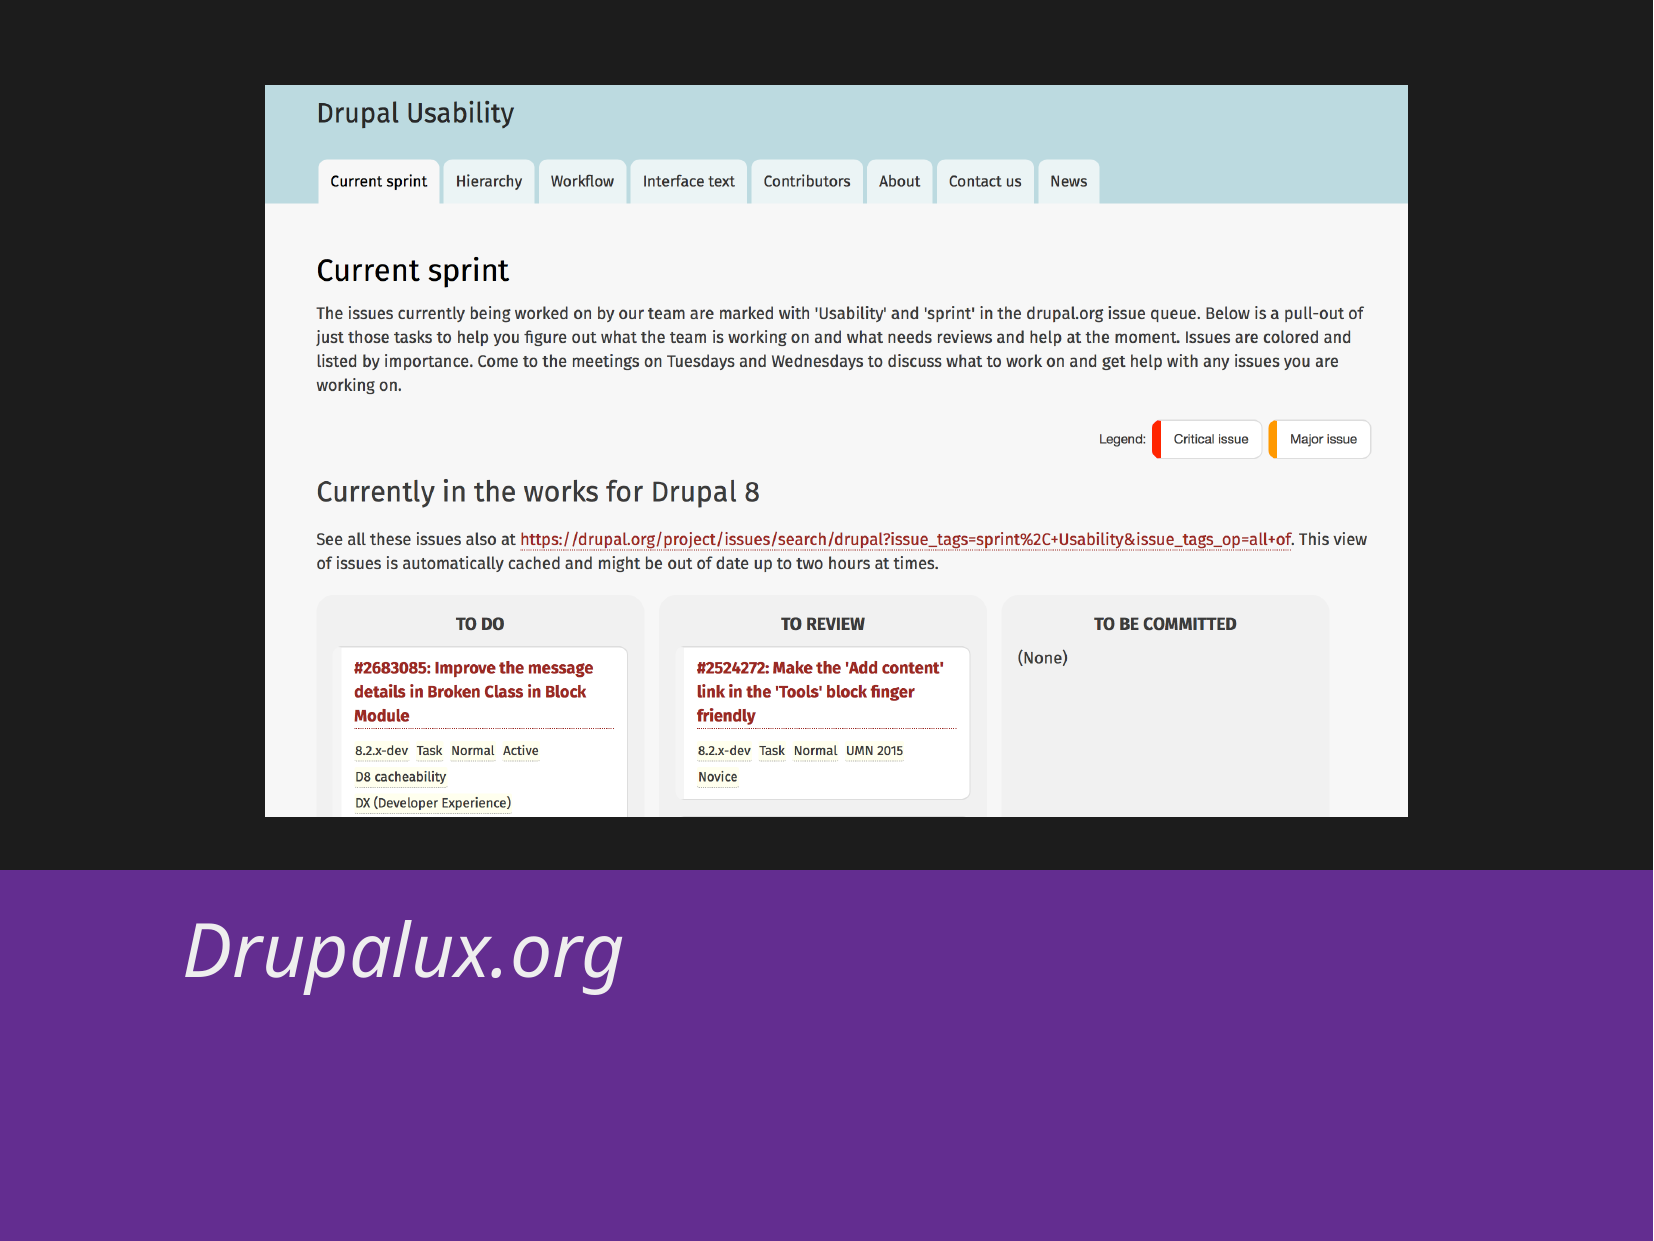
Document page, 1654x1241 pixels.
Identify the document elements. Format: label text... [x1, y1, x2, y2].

list Drupalux.org [165, 897, 1571, 1241]
picture [265, 85, 1408, 817]
